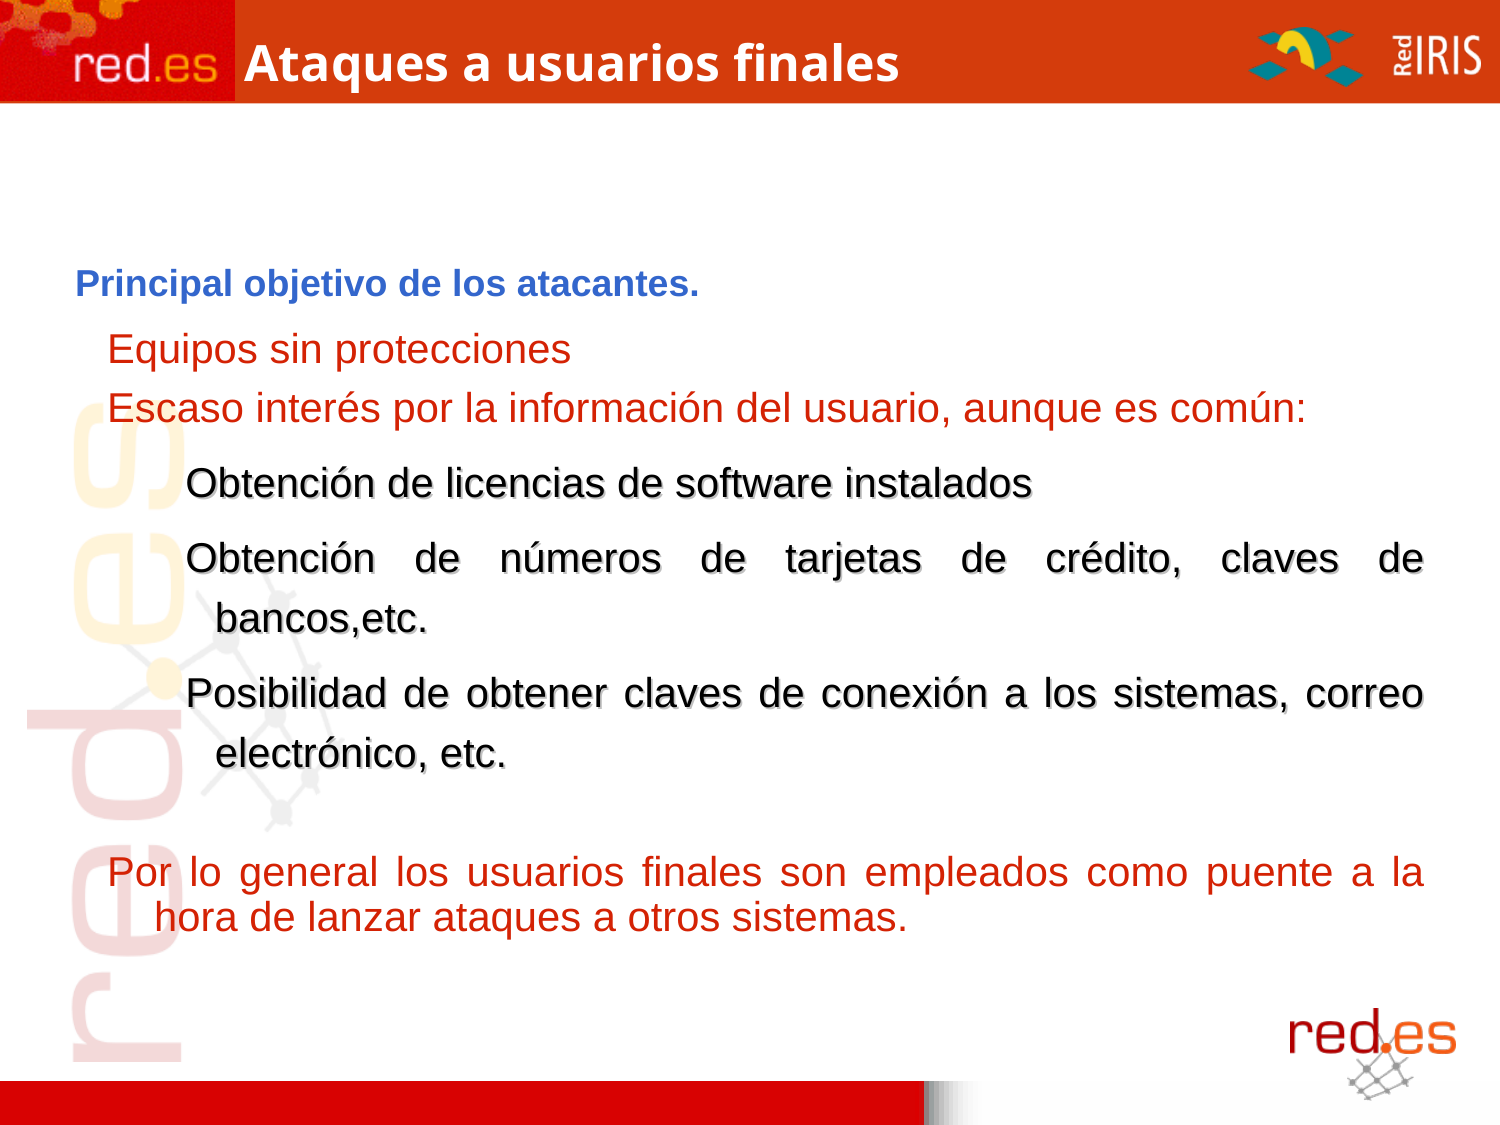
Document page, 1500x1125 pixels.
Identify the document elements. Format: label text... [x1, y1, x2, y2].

picture [0, 0, 235, 101]
title Ataques a usuarios finales [244, 0, 1412, 128]
picture [27, 400, 345, 1062]
picture [0, 1008, 1500, 1125]
picture [1412, 27, 1481, 87]
list Principal objetivo de los atacantes. Equipos sin protecciones Escaso interés por la información del usuario, aunque es común: Obtención de licencias de software instalados Obtención de números de tarjetas de crédito, claves de bancos,etc. Posibilidad de obtener claves de conexión a los sistemas, correo electrónico, etc. Por lo general los usuarios finales son empleados como puente a la hora de lanzar ataques a otros sistemas. [75, 262, 1426, 1005]
